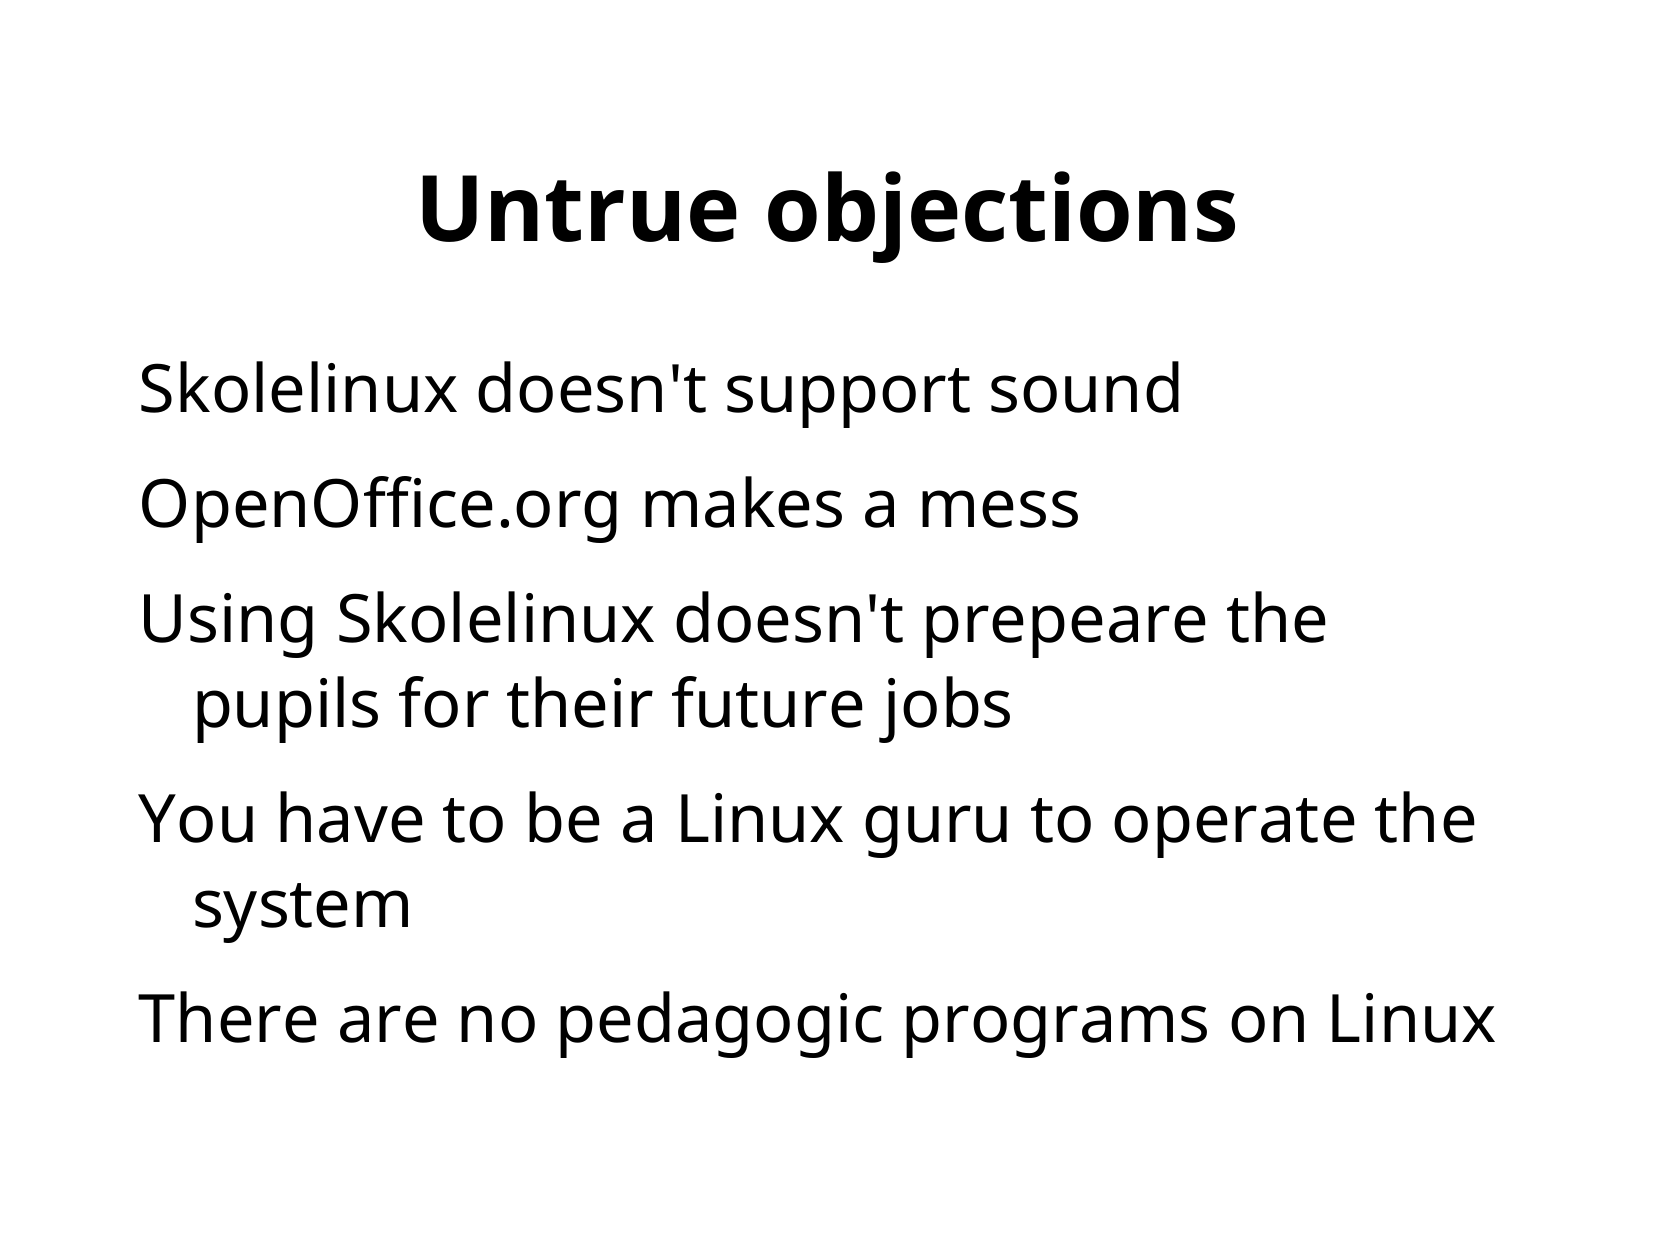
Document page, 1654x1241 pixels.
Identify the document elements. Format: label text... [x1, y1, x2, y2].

title Untrue objections [121, 102, 1534, 310]
list Skolelinux doesn't support sound OpenOffice.org makes a mess Using Skolelinux doesn't prepeare the pupils for their future jobs You have to be a Linux guru to operate the system There are no pedagogic programs on Linux [121, 344, 1534, 1126]
